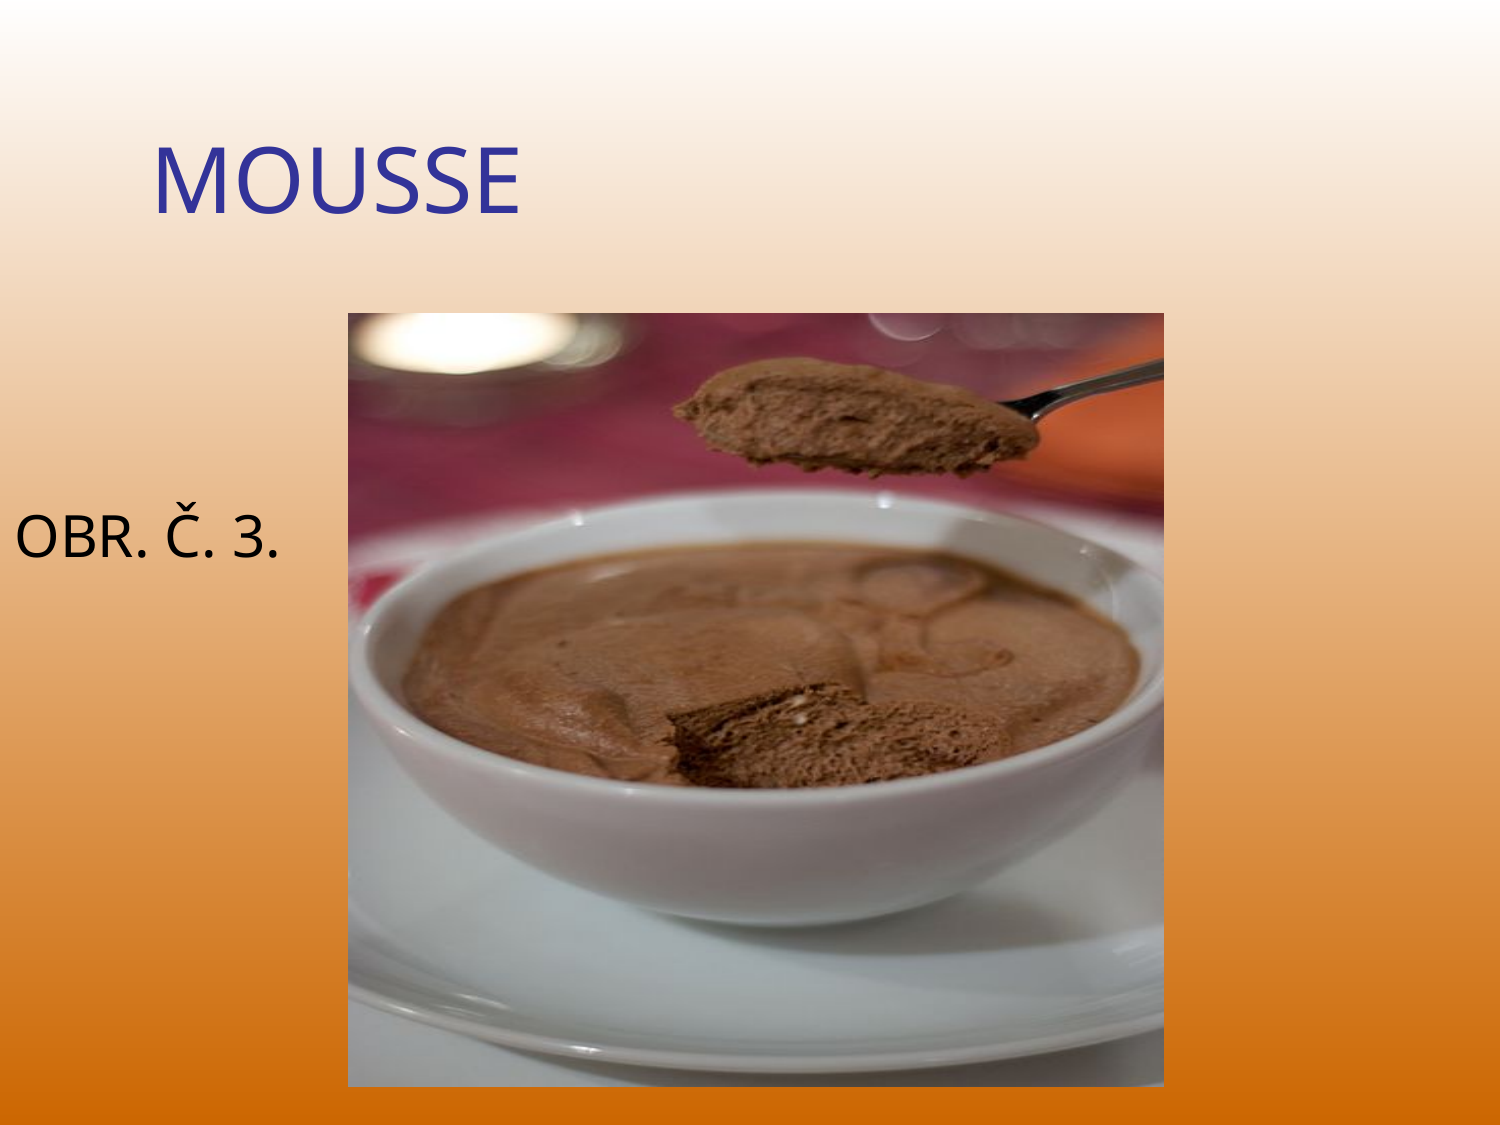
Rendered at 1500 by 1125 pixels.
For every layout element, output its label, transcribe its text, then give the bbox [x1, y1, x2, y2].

title MOUSSE [135, 0, 1415, 240]
text_box OBR. Č. 3. [0, 491, 314, 578]
picture [348, 313, 1164, 1087]
